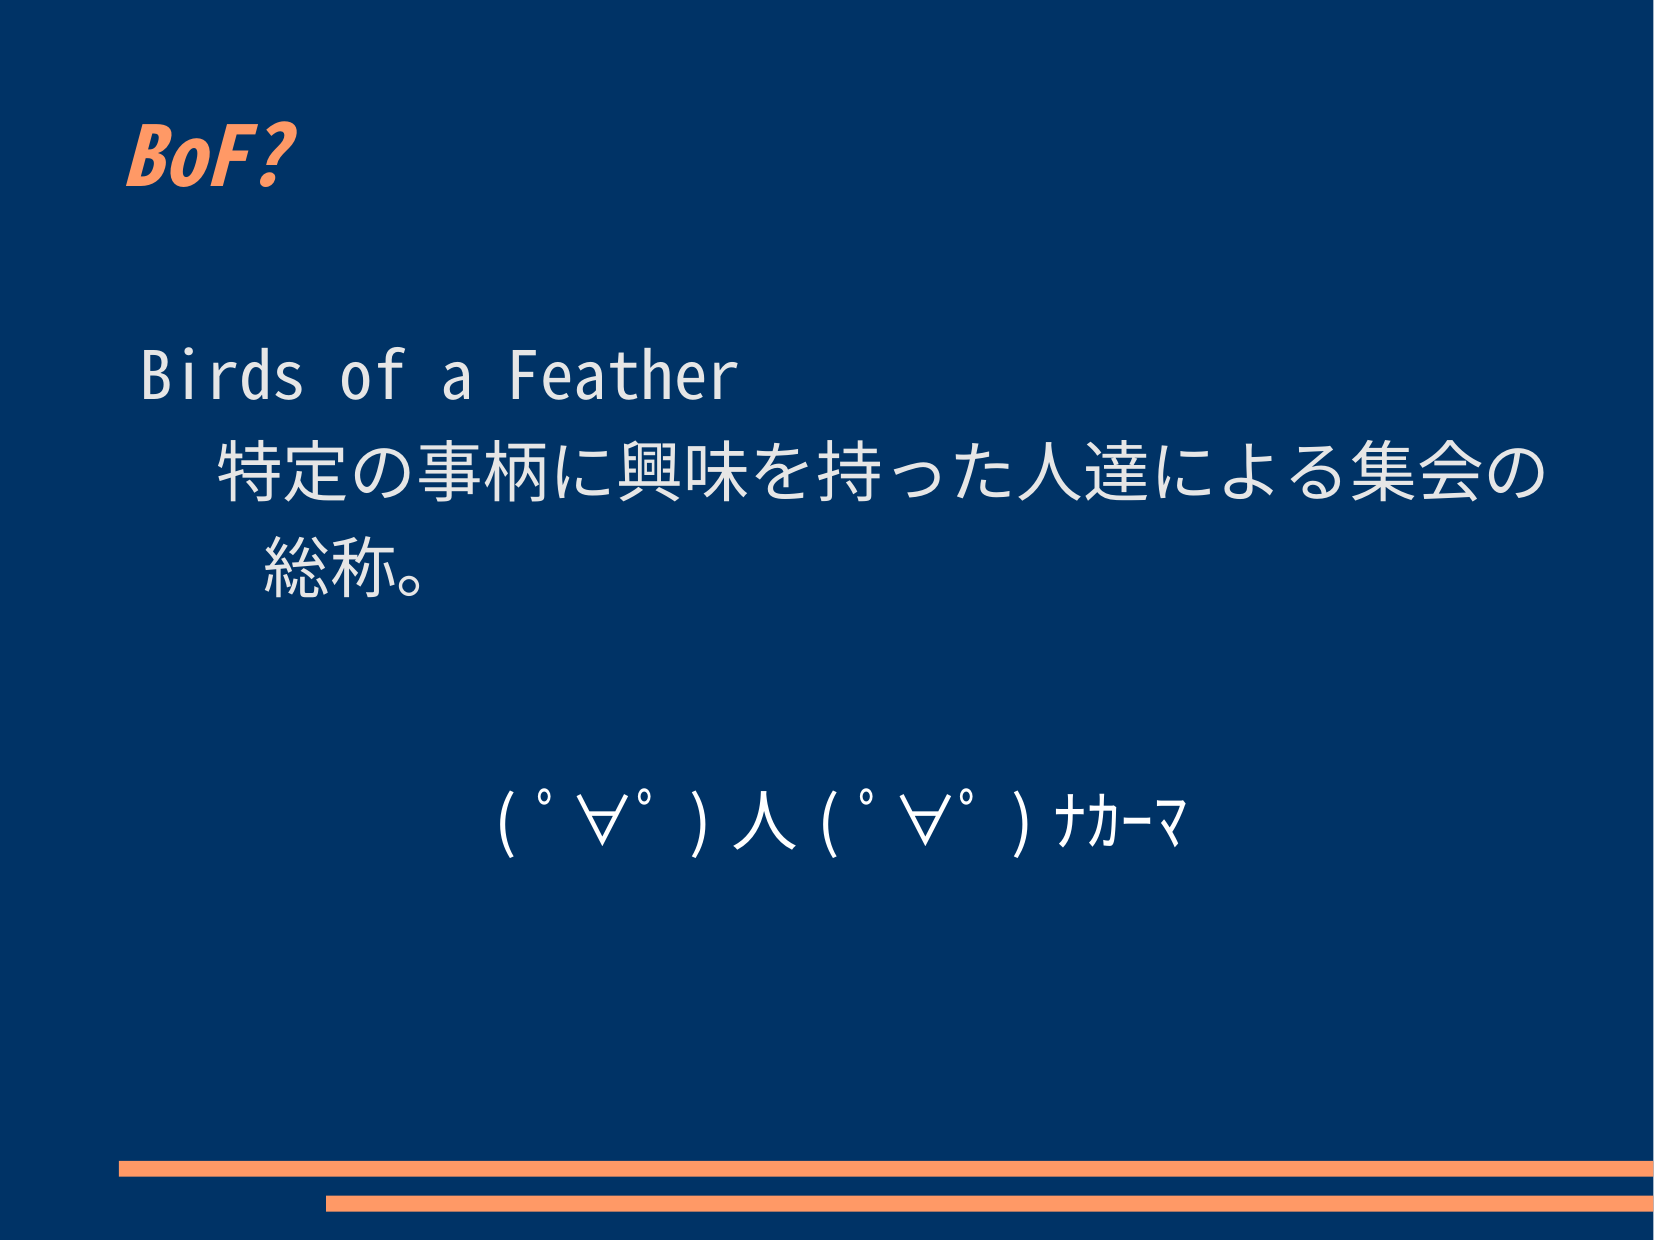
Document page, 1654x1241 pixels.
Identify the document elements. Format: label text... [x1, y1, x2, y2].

text_box (ﾟ∀ﾟ)人(ﾟ∀ﾟ)ﾅｶｰﾏ [494, 767, 1093, 835]
title BoF? [121, 46, 1534, 254]
list Birds of a Feather 特定の事柄に興味を持った人達による集会の総称。 [121, 322, 1561, 621]
